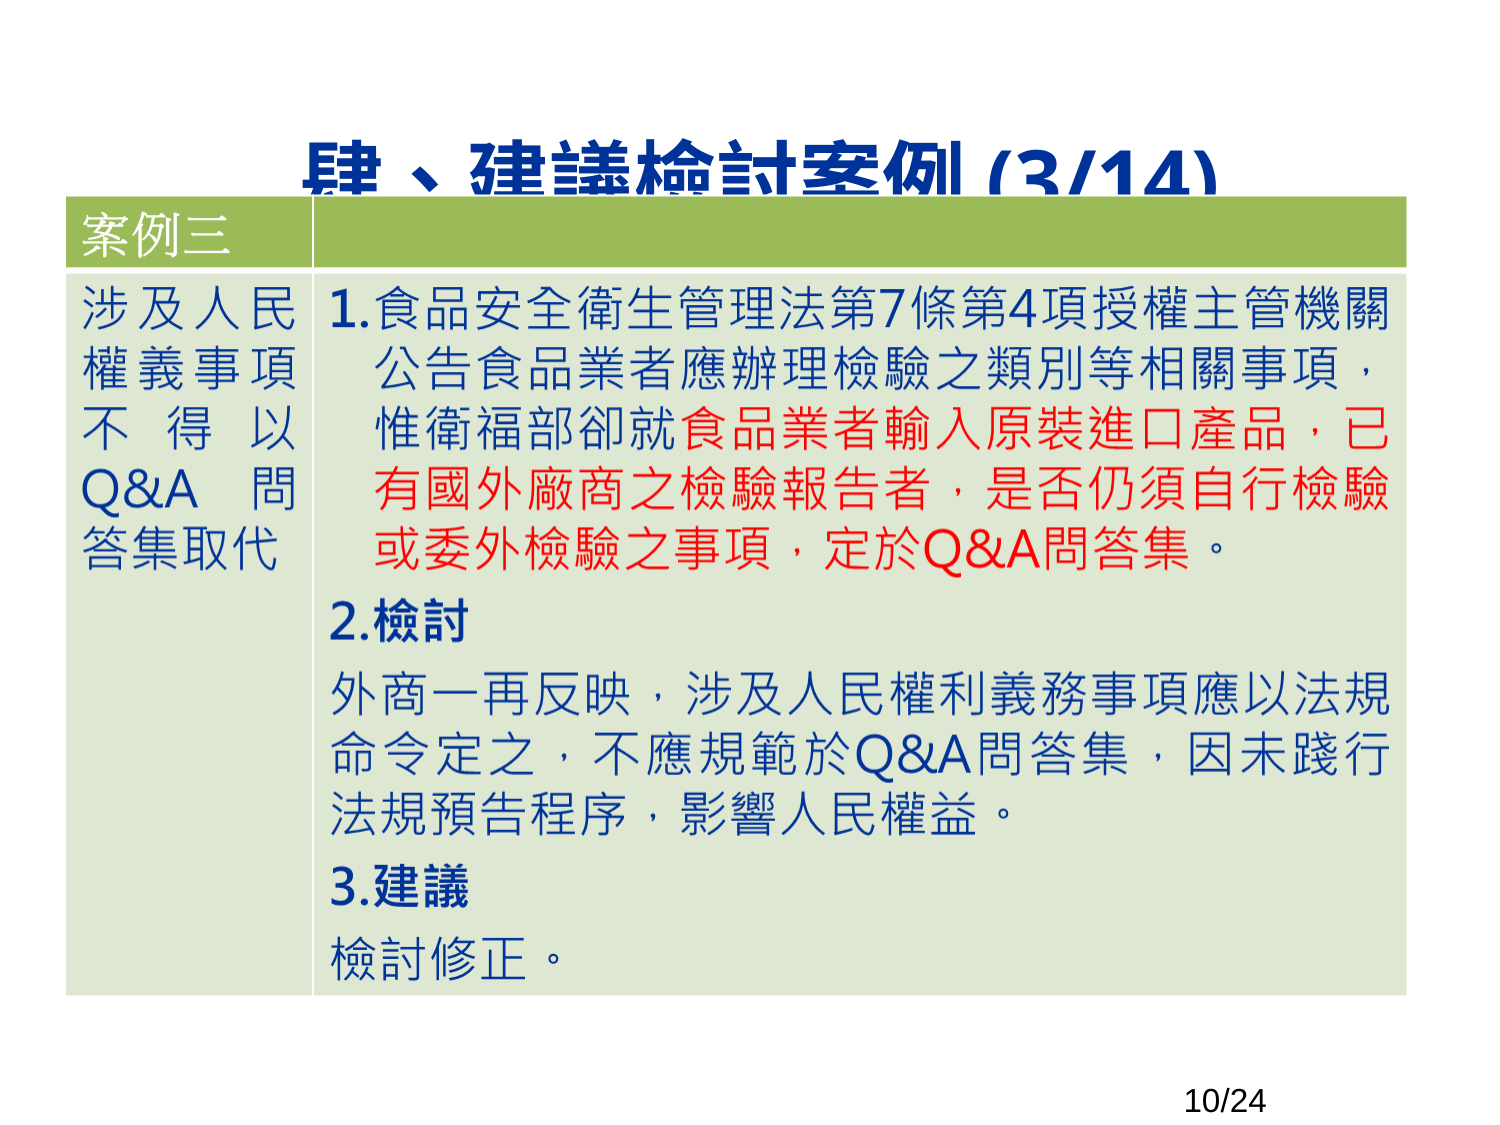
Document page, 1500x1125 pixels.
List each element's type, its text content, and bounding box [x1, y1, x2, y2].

picture [64, 187, 1408, 1021]
text_box 肆、建議檢討案例(3/14) [9, 19, 1500, 152]
